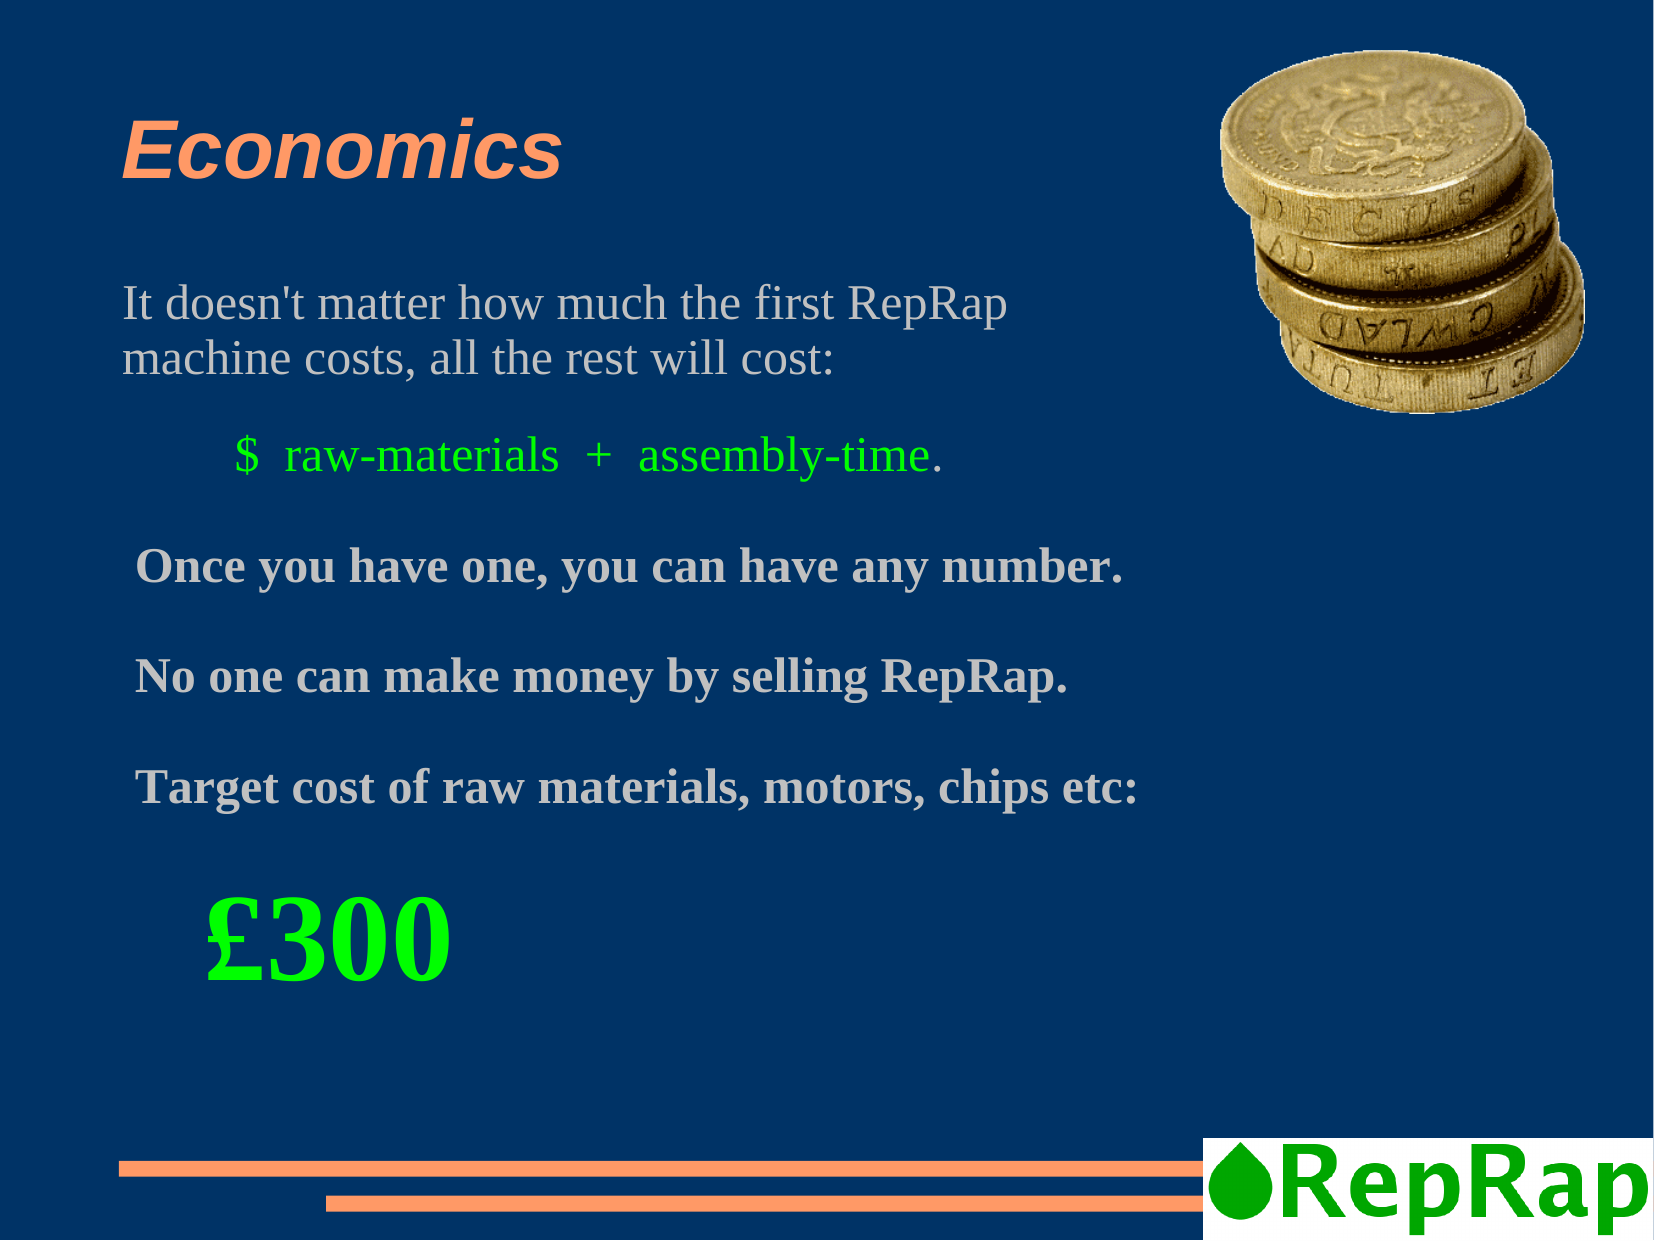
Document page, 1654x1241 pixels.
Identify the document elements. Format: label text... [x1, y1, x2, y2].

picture [1203, 1138, 1654, 1241]
title Economics [121, 46, 1534, 254]
picture [1219, 49, 1585, 414]
text_box It doesn't matter how much the first RepRap machine costs, all the rest will cost: $ raw-materials + assembly-time. Once you have one, you can have any number. No one can make money by selling RepRap. Target cost of raw materials, motors, chips etc: £300 [122, 275, 1482, 1077]
